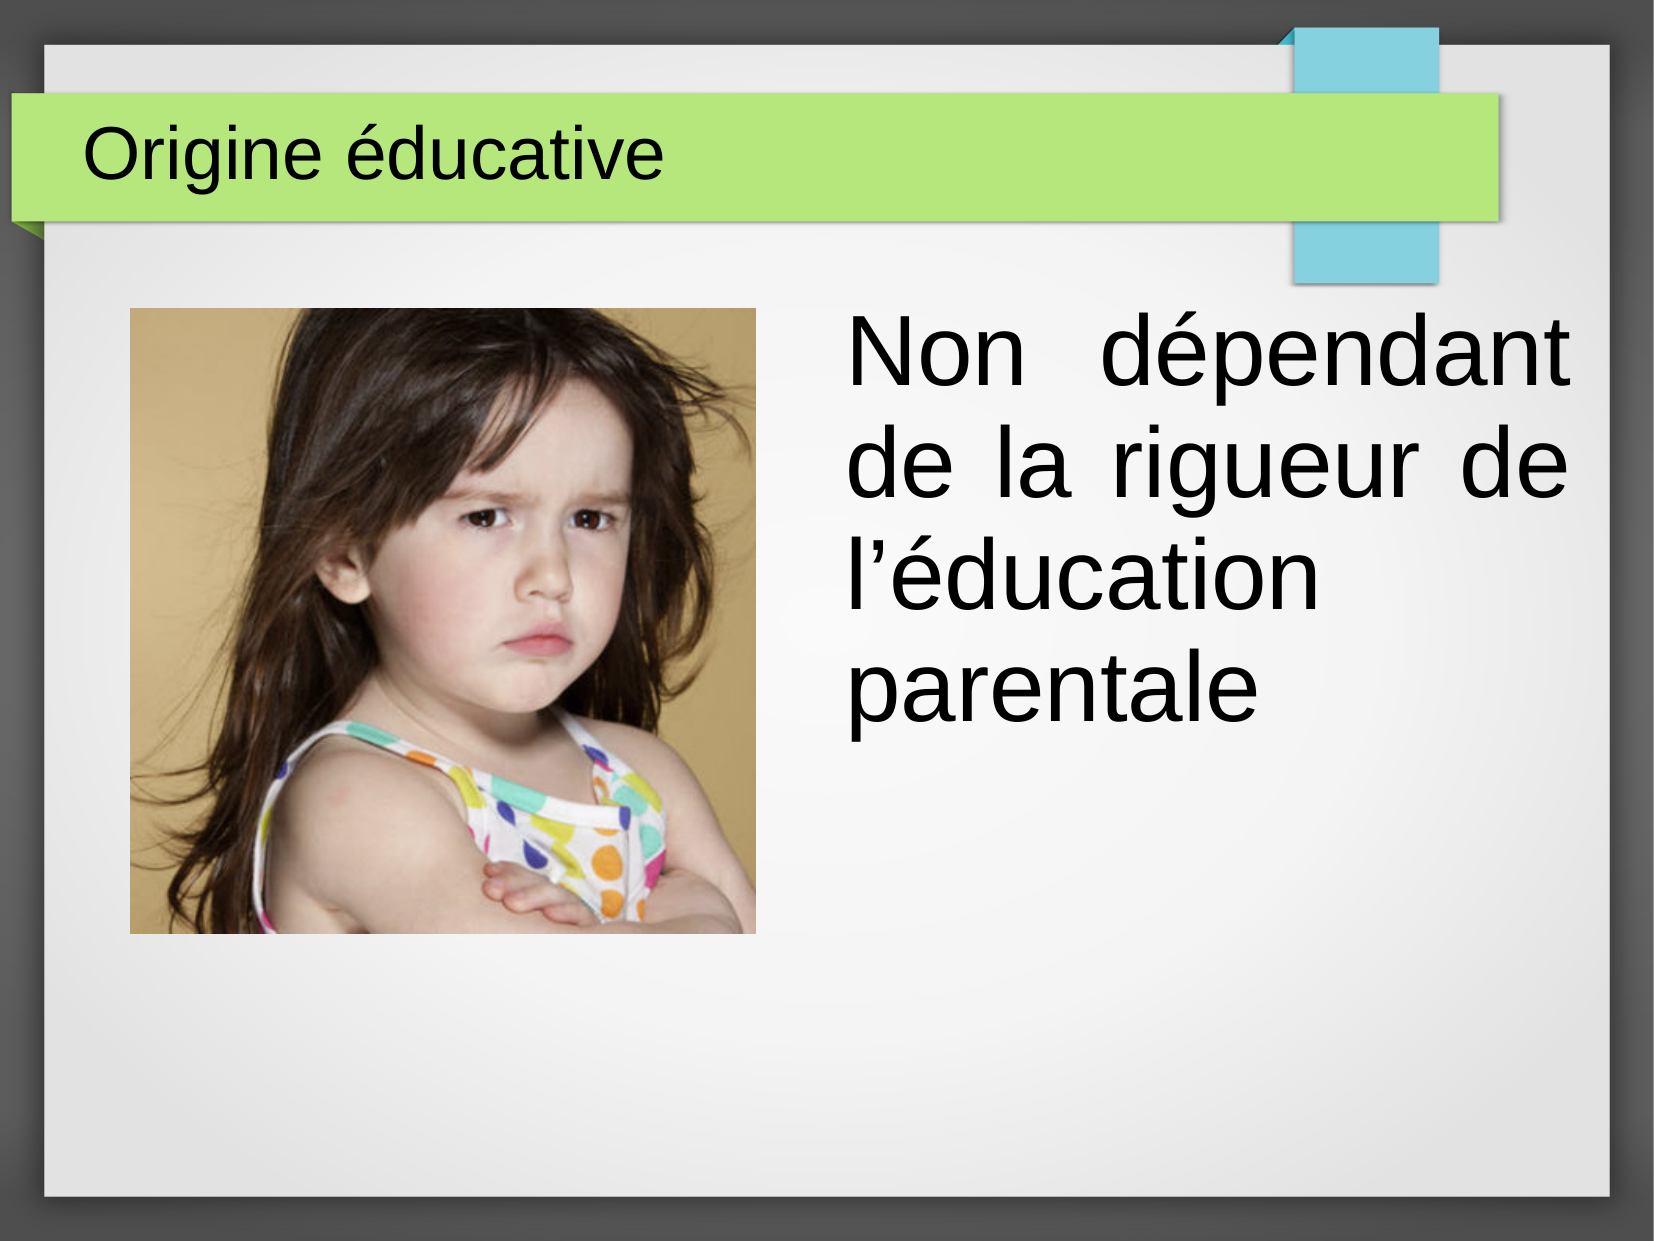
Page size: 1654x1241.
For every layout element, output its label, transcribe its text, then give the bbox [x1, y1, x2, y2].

picture [0, 0, 1654, 1241]
list Non dépendant de la rigueur de l’éducation parentale [845, 295, 1572, 1015]
title Origine éducative [82, 94, 1264, 213]
